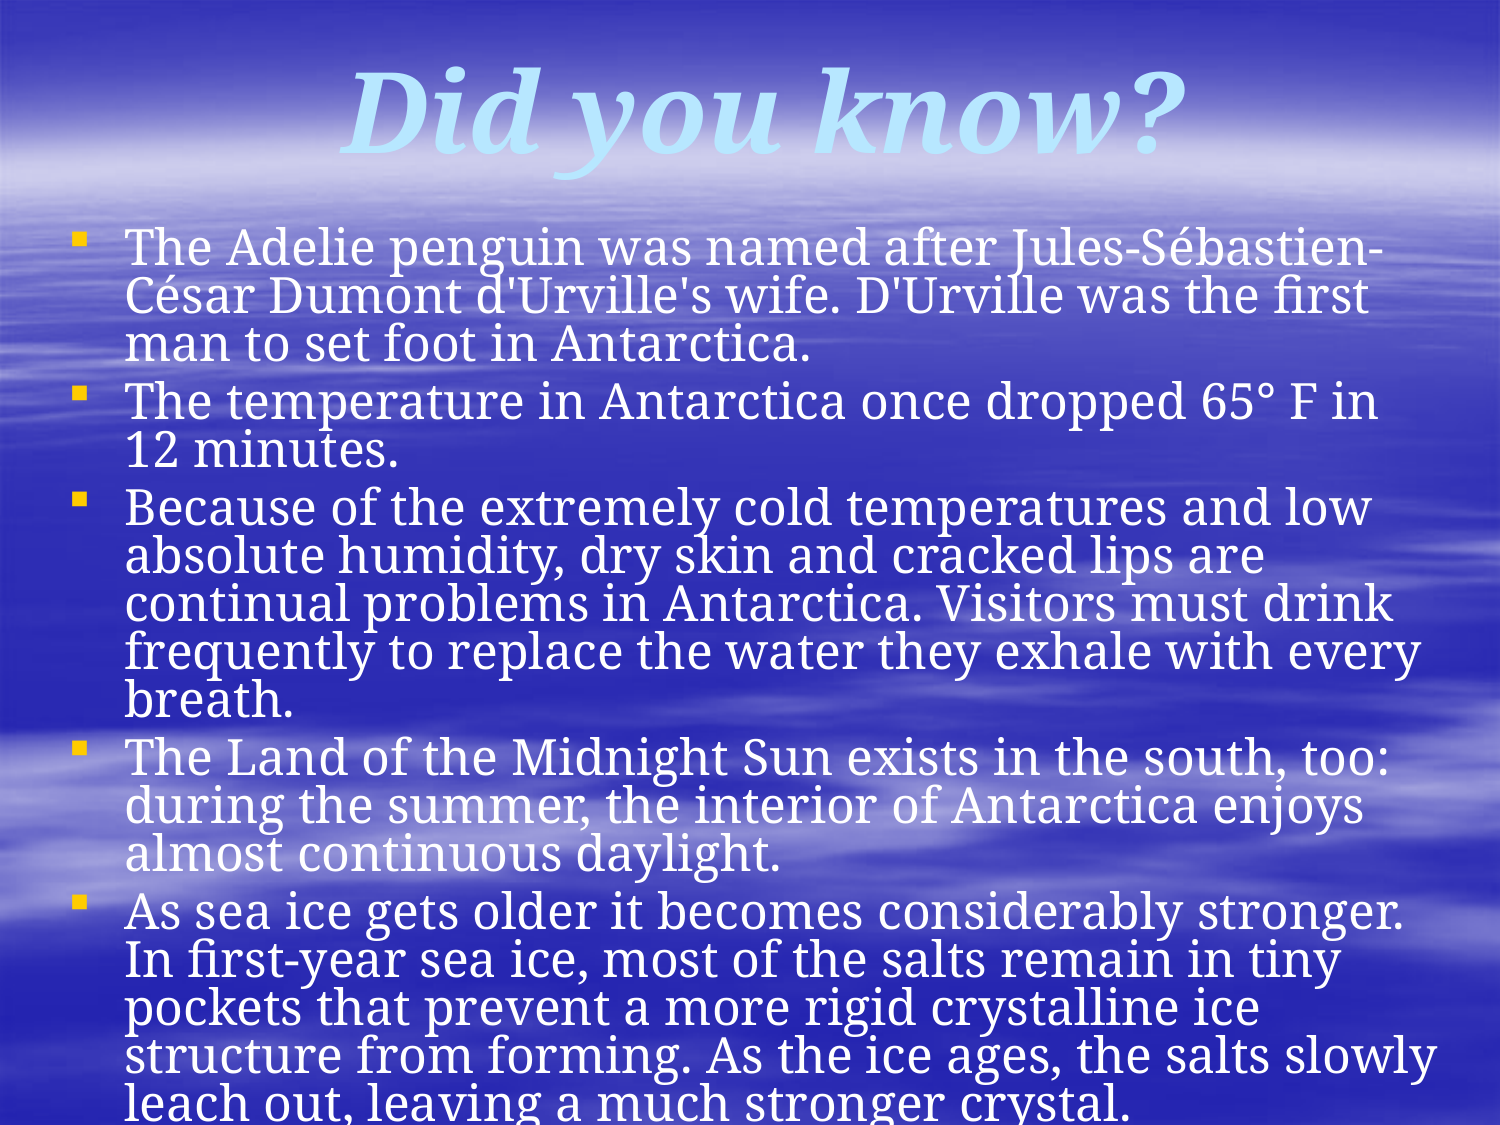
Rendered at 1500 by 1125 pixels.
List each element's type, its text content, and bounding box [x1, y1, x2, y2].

list The Adelie penguin was named after Jules-Sébastien-César Dumont d'Urville's wife. D'Urville was the first man to set foot in Antarctica. The temperature in Antarctica once dropped 65° F in 12 minutes. Because of the extremely cold temperatures and low absolute humidity, dry skin and cracked lips are continual problems in Antarctica. Visitors must drink frequently to replace the water they exhale with every breath. The Land of the Midnight Sun exists in the south, too: during the summer, the interior of Antarctica enjoys almost continuous daylight. As sea ice gets older it becomes considerably stronger. In first-year sea ice, most of the salts remain in tiny pockets that prevent a more rigid crystalline ice structure from forming. As the ice ages, the salts slowly leach out, leaving a much stronger crystal. [53, 220, 1455, 1036]
picture [520, 1121, 536, 1125]
picture [874, 1121, 890, 1125]
picture [0, 0, 1500, 1125]
picture [523, 1096, 532, 1109]
picture [877, 1096, 886, 1109]
title Did you know? [64, 0, 1461, 218]
